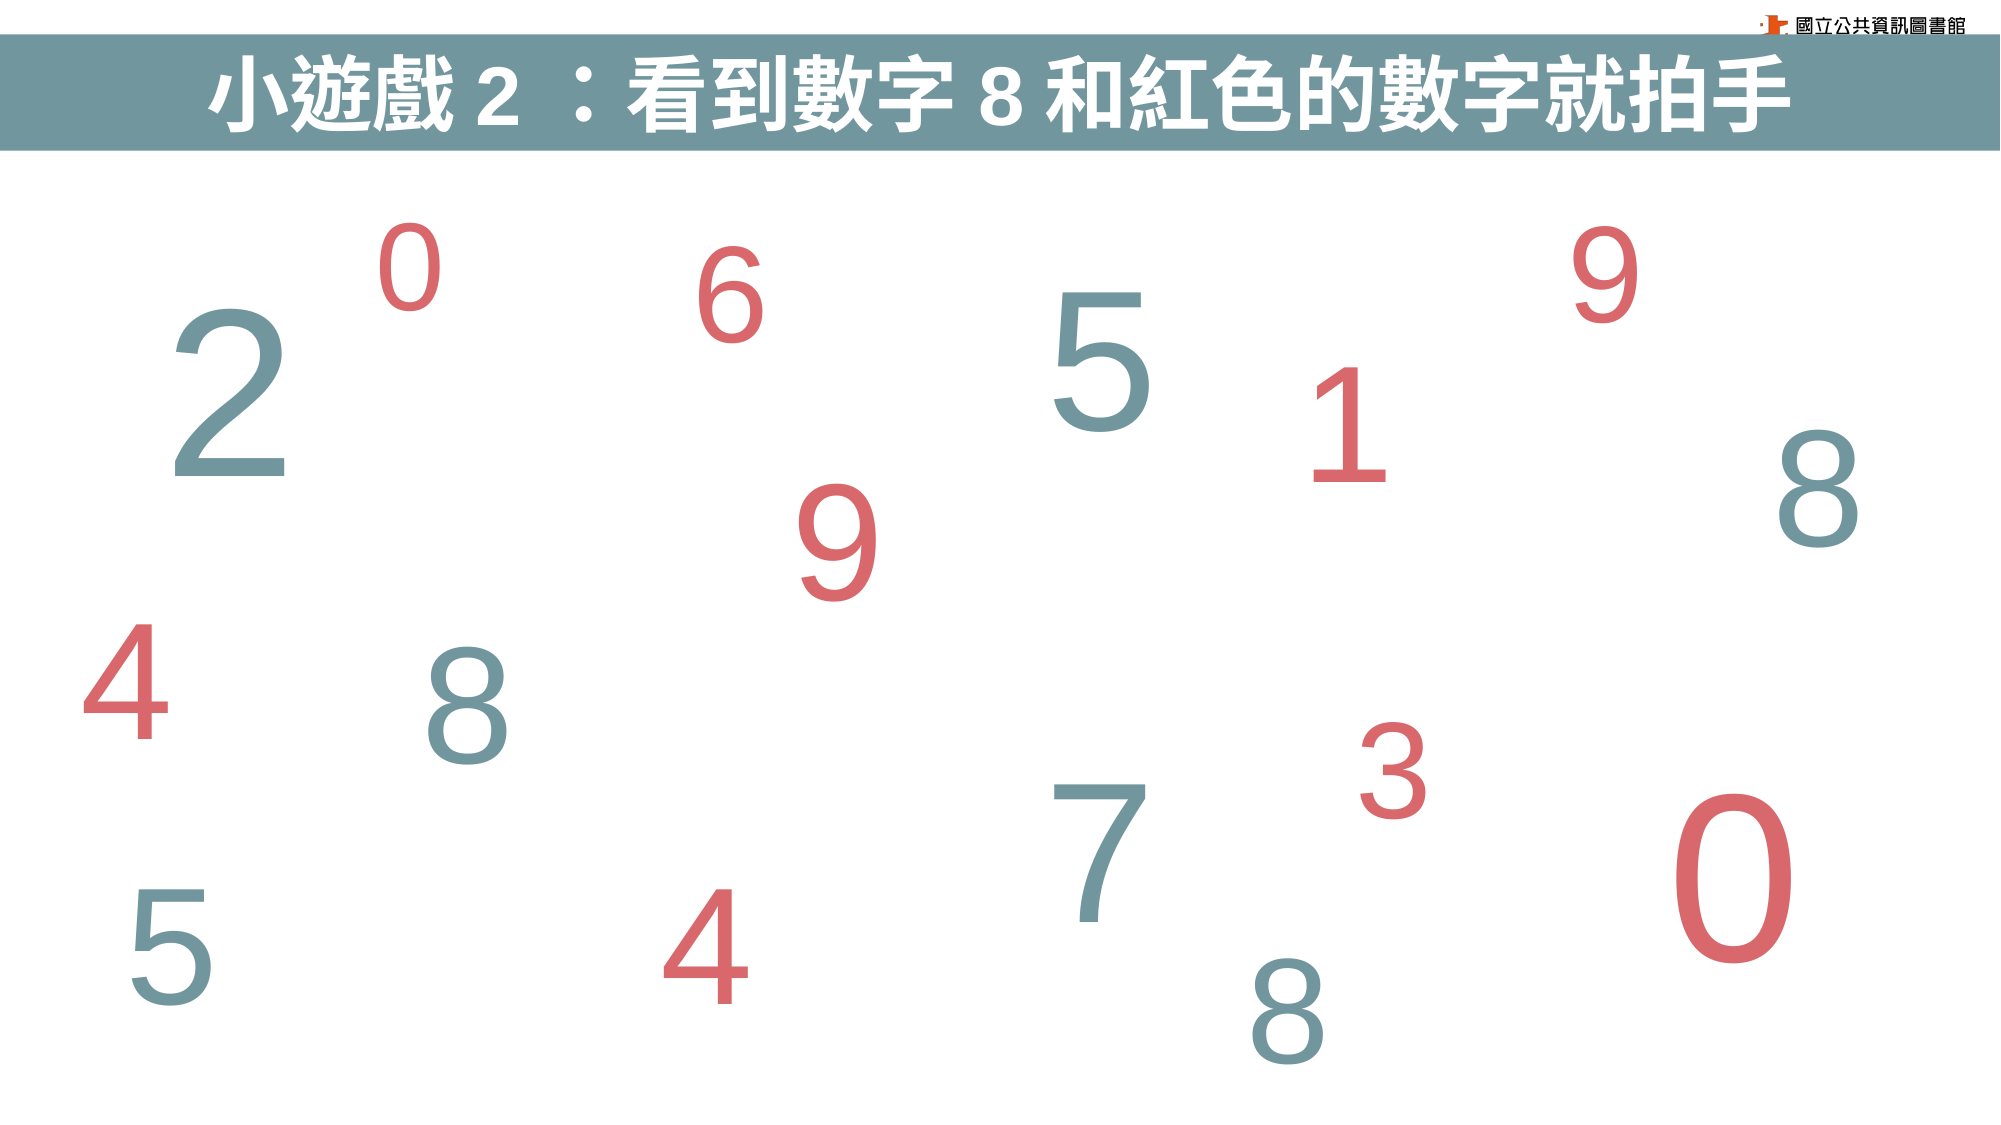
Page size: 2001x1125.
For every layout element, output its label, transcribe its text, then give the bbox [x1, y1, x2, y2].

text_box 6 [677, 197, 889, 380]
text_box 9 [1552, 177, 1764, 360]
text_box 5 [1031, 222, 1243, 481]
text_box 9 [776, 425, 989, 643]
text_box 小遊戲2：看到數字8和紅色的數字就拍手 [0, 34, 2000, 151]
text_box 7 [1029, 714, 1241, 973]
text_box 8 [1757, 371, 1970, 589]
text_box 4 [65, 565, 277, 783]
text_box 2 [148, 229, 361, 535]
text_box 1 [1286, 308, 1498, 526]
text_box 4 [645, 830, 857, 1048]
text_box 5 [110, 830, 322, 1048]
text_box 3 [1340, 673, 1553, 856]
text_box 0 [360, 177, 572, 345]
text_box 8 [406, 589, 619, 807]
text_box 8 [1231, 905, 1443, 1103]
text_box 0 [1652, 714, 1864, 1021]
